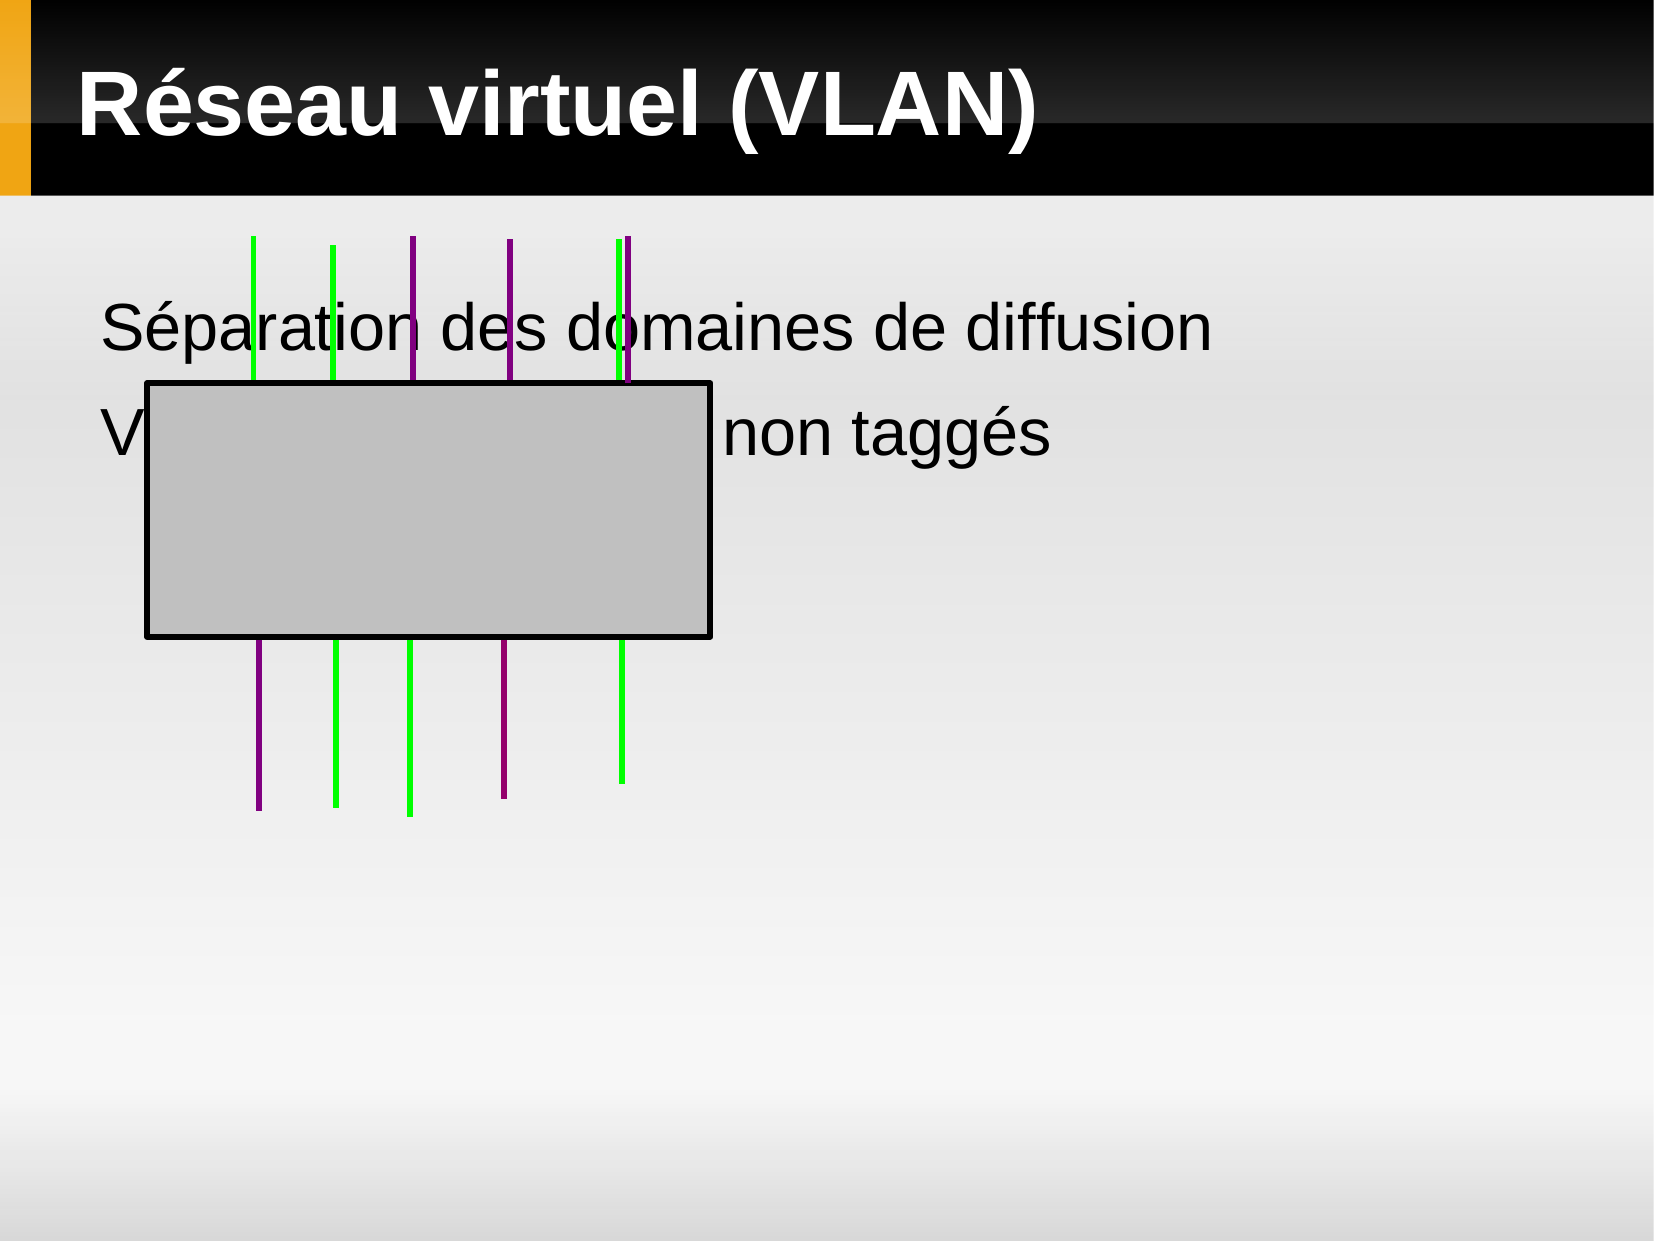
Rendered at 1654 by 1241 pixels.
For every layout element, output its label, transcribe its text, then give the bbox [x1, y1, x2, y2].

picture [0, 0, 1654, 1241]
title Réseau virtuel (VLAN) [76, 7, 1565, 200]
text_box [147, 383, 711, 637]
list Séparation des domaines de diffusion VLAN taggés, VLAN non taggés [845, 290, 1572, 1094]
